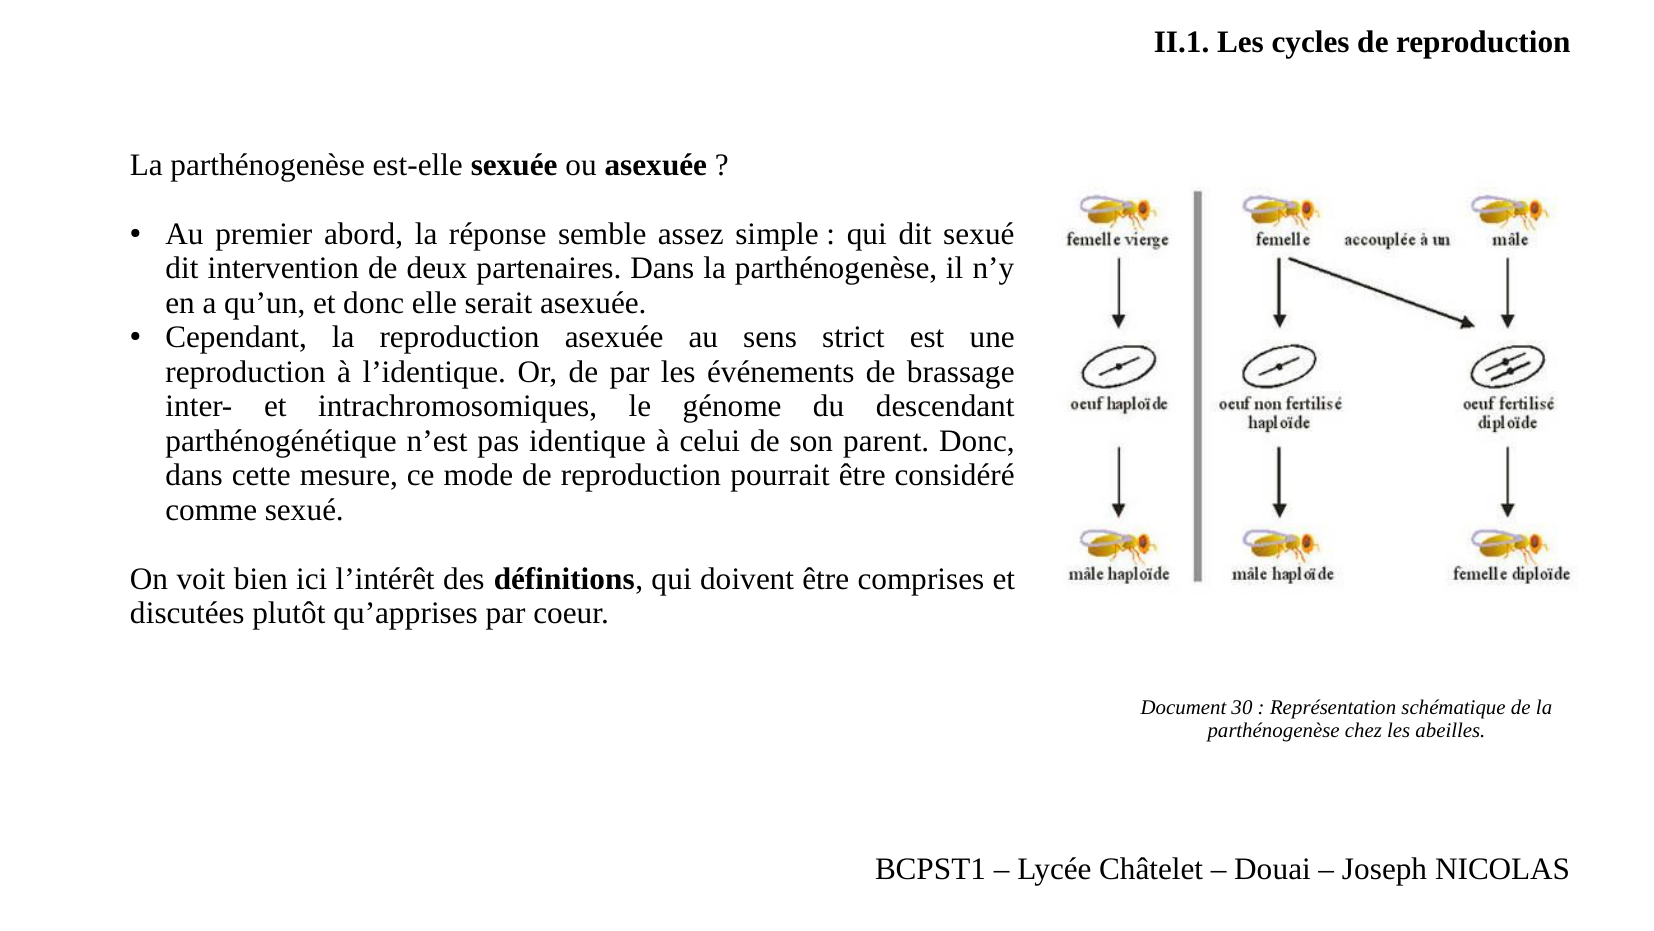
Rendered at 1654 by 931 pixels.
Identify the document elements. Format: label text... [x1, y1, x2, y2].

text_box BCPST1 – Lycée Châtelet – Douai – Joseph NICOLAS [637, 832, 1571, 905]
text_box La parthénogenèse est-elle sexuée ou asexuée ? Au premier abord, la réponse semble assez simple : qui dit sexué dit intervention de deux partenaires. Dans la parthénogenèse, il n’y en a qu’un, et donc elle serait asexuée. Cependant, la reproduction asexuée au sens strict est une reproduction à l’identique. Or, de par les événements de brassage inter- et intrachromosomiques, le génome du descendant parthénogénétique n’est pas identique à celui de son parent. Donc, dans cette mesure, ce mode de reproduction pourrait être considéré comme sexué. On voit bien ici l’intérêt des définitions, qui doivent être comprises et discutées plutôt qu’apprises par coeur. [129, 147, 1016, 666]
text_box II.1. Les cycles de reproduction [165, 5, 1572, 78]
picture [1027, 177, 1601, 603]
text_box Document 30 : Représentation schématique de la parthénogenèse chez les abeilles. [1086, 661, 1607, 777]
